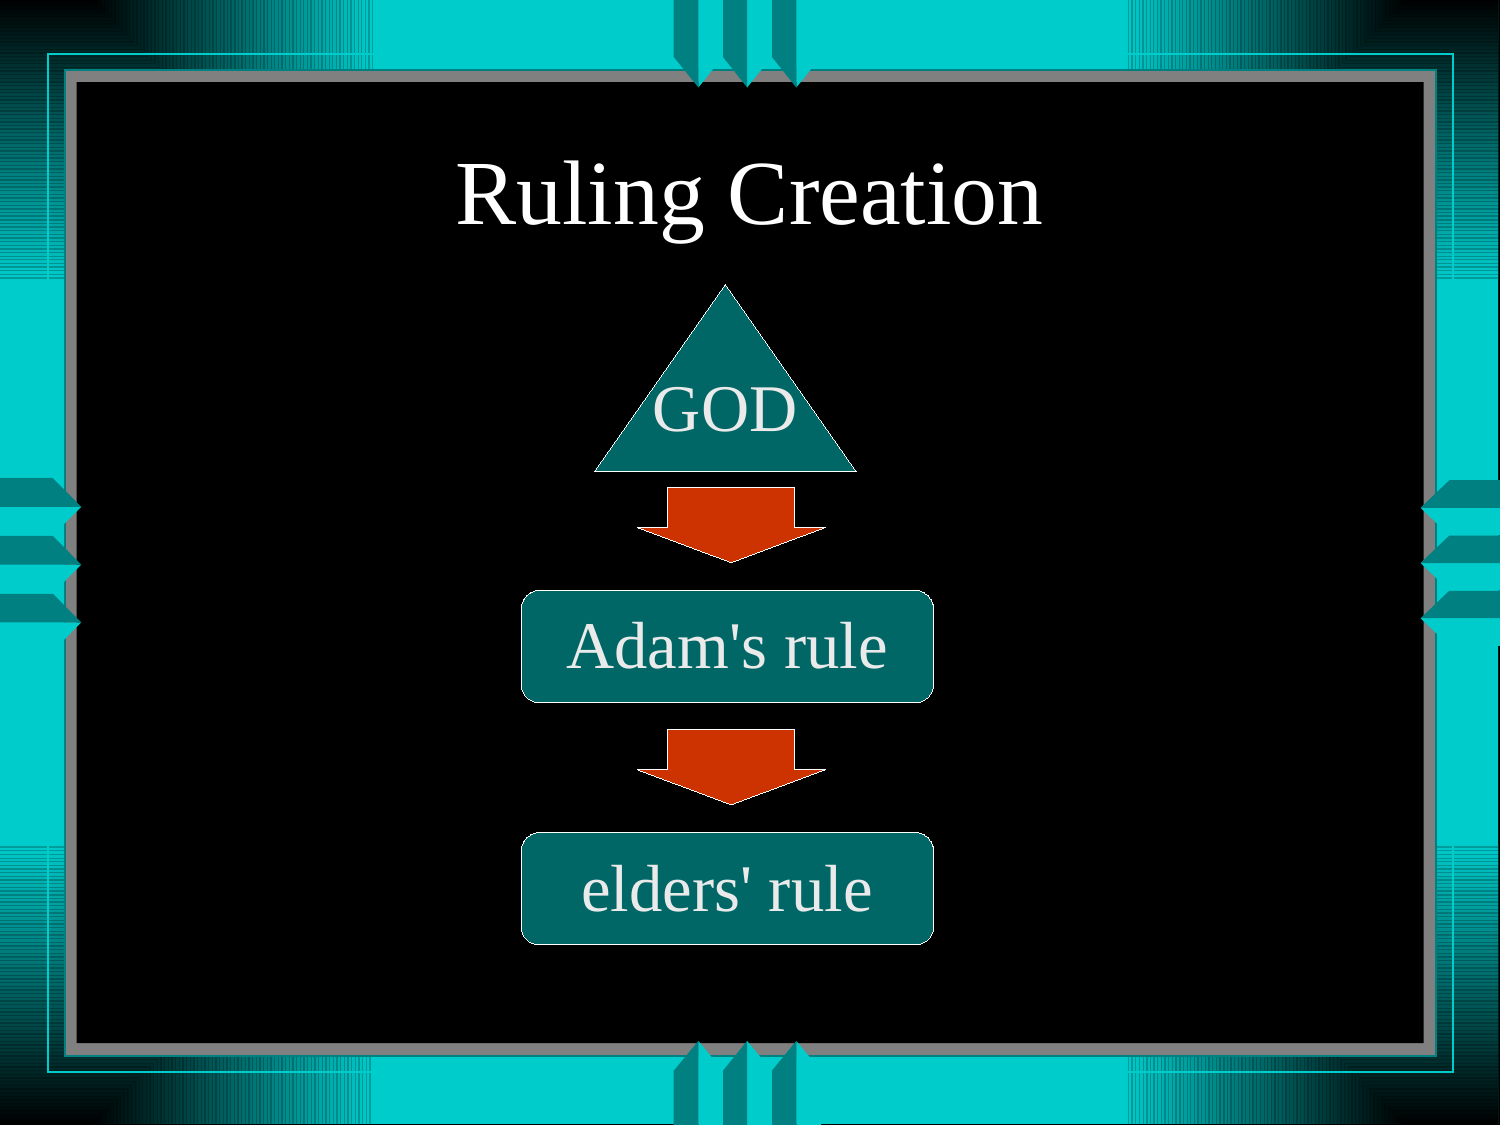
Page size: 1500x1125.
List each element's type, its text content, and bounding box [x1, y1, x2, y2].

text_box GOD [594, 284, 857, 472]
text_box [637, 729, 826, 805]
title Ruling Creation [112, 99, 1388, 288]
text_box [637, 487, 826, 563]
text_box Adam's rule [521, 590, 934, 703]
text_box elders' rule [521, 832, 934, 945]
